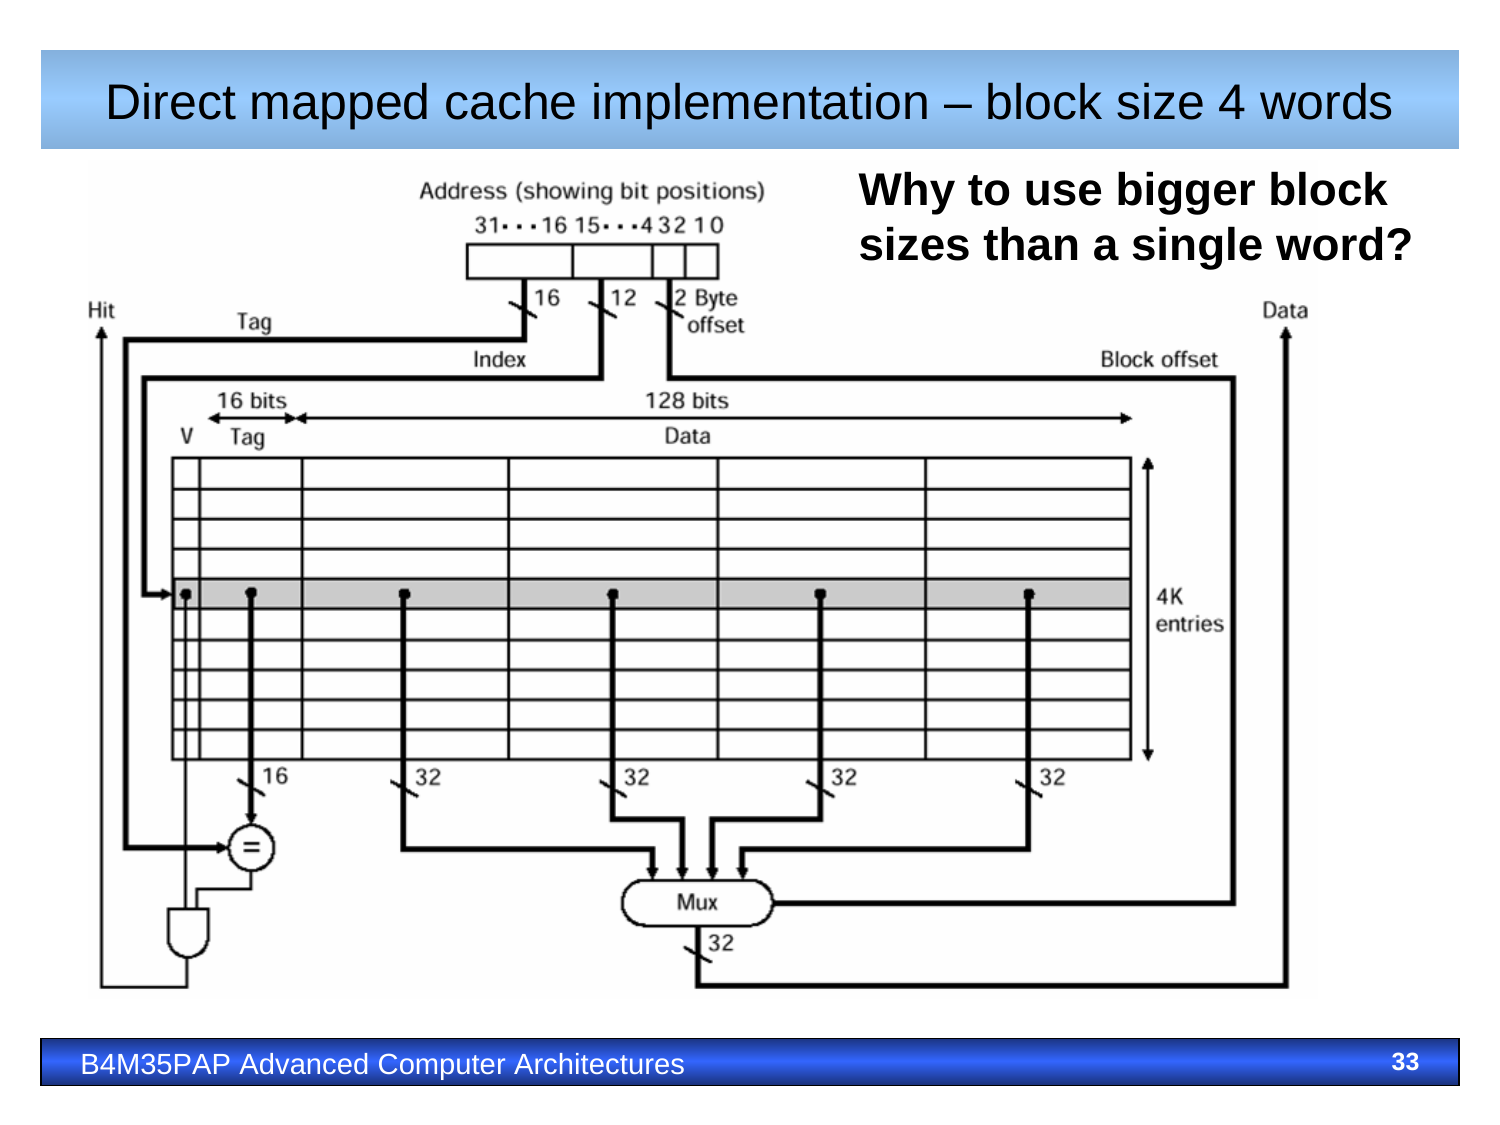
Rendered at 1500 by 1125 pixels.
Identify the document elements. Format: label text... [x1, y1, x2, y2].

text_box Why to use bigger block sizes than a single word? [843, 152, 1462, 332]
title Direct mapped cache implementation – block size 4 words [41, 50, 1459, 149]
picture [88, 160, 1318, 999]
